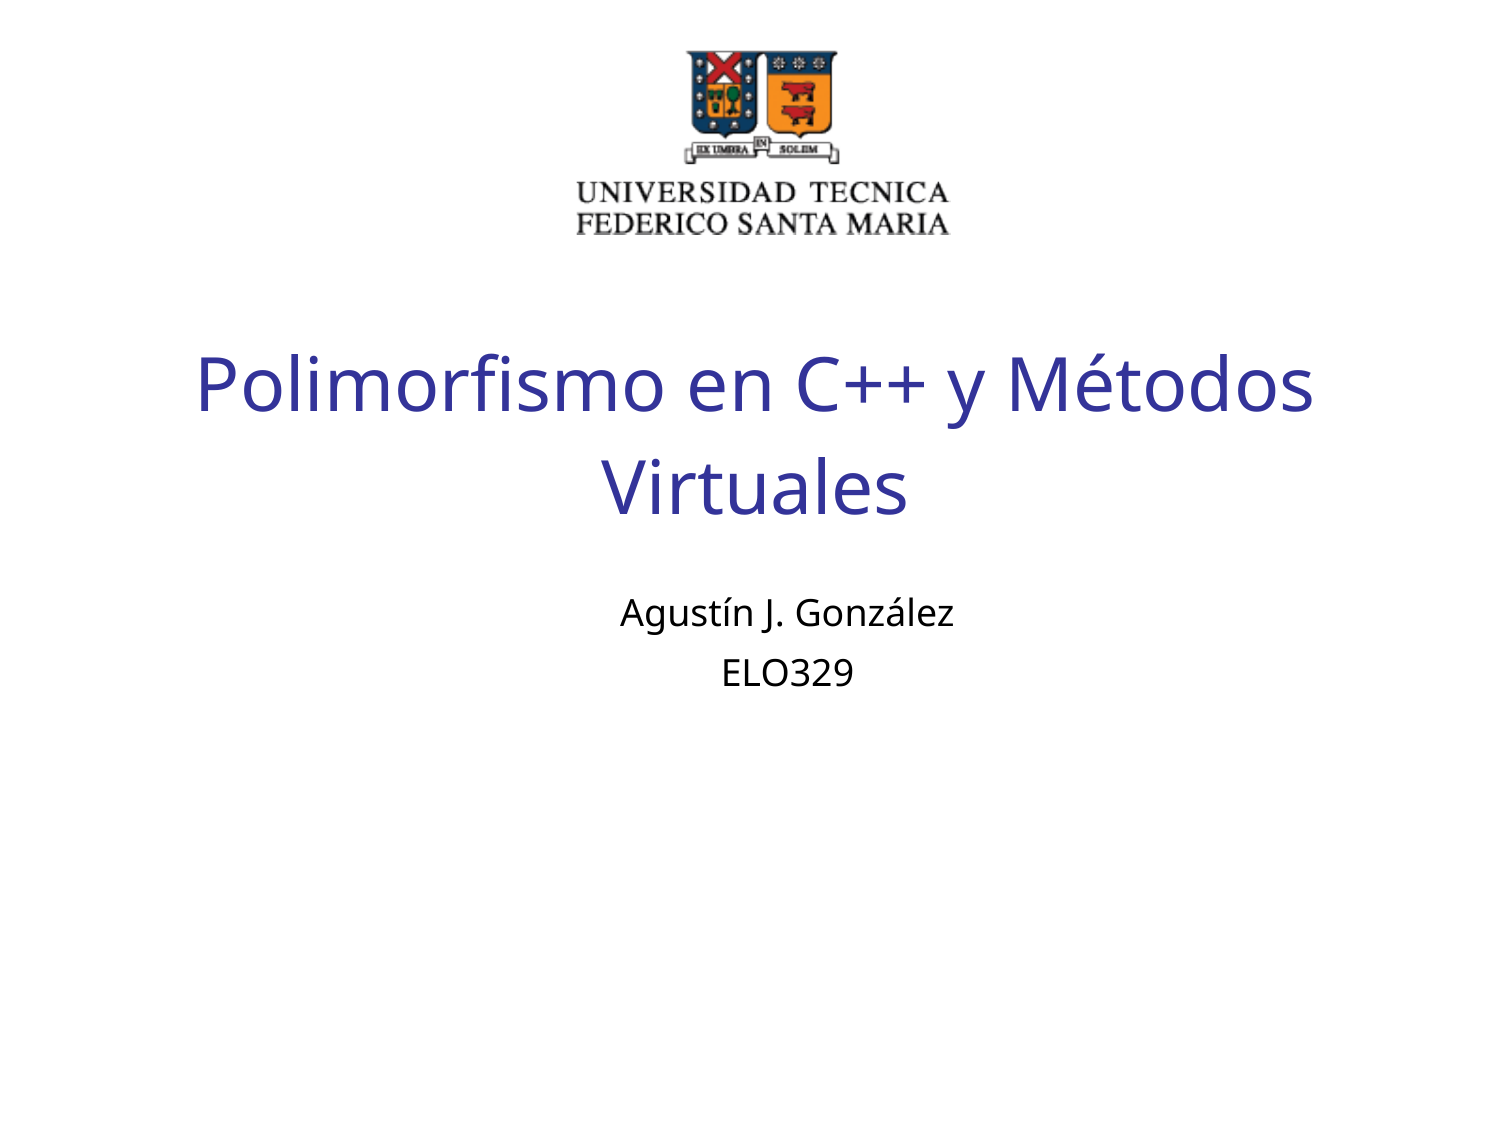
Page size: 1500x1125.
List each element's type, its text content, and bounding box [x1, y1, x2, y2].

subtitle Agustín J. González ELO329 [225, 578, 1276, 803]
title Polimorfismo en C++ y Métodos Virtuales [75, 289, 1437, 545]
picture [575, 49, 951, 235]
